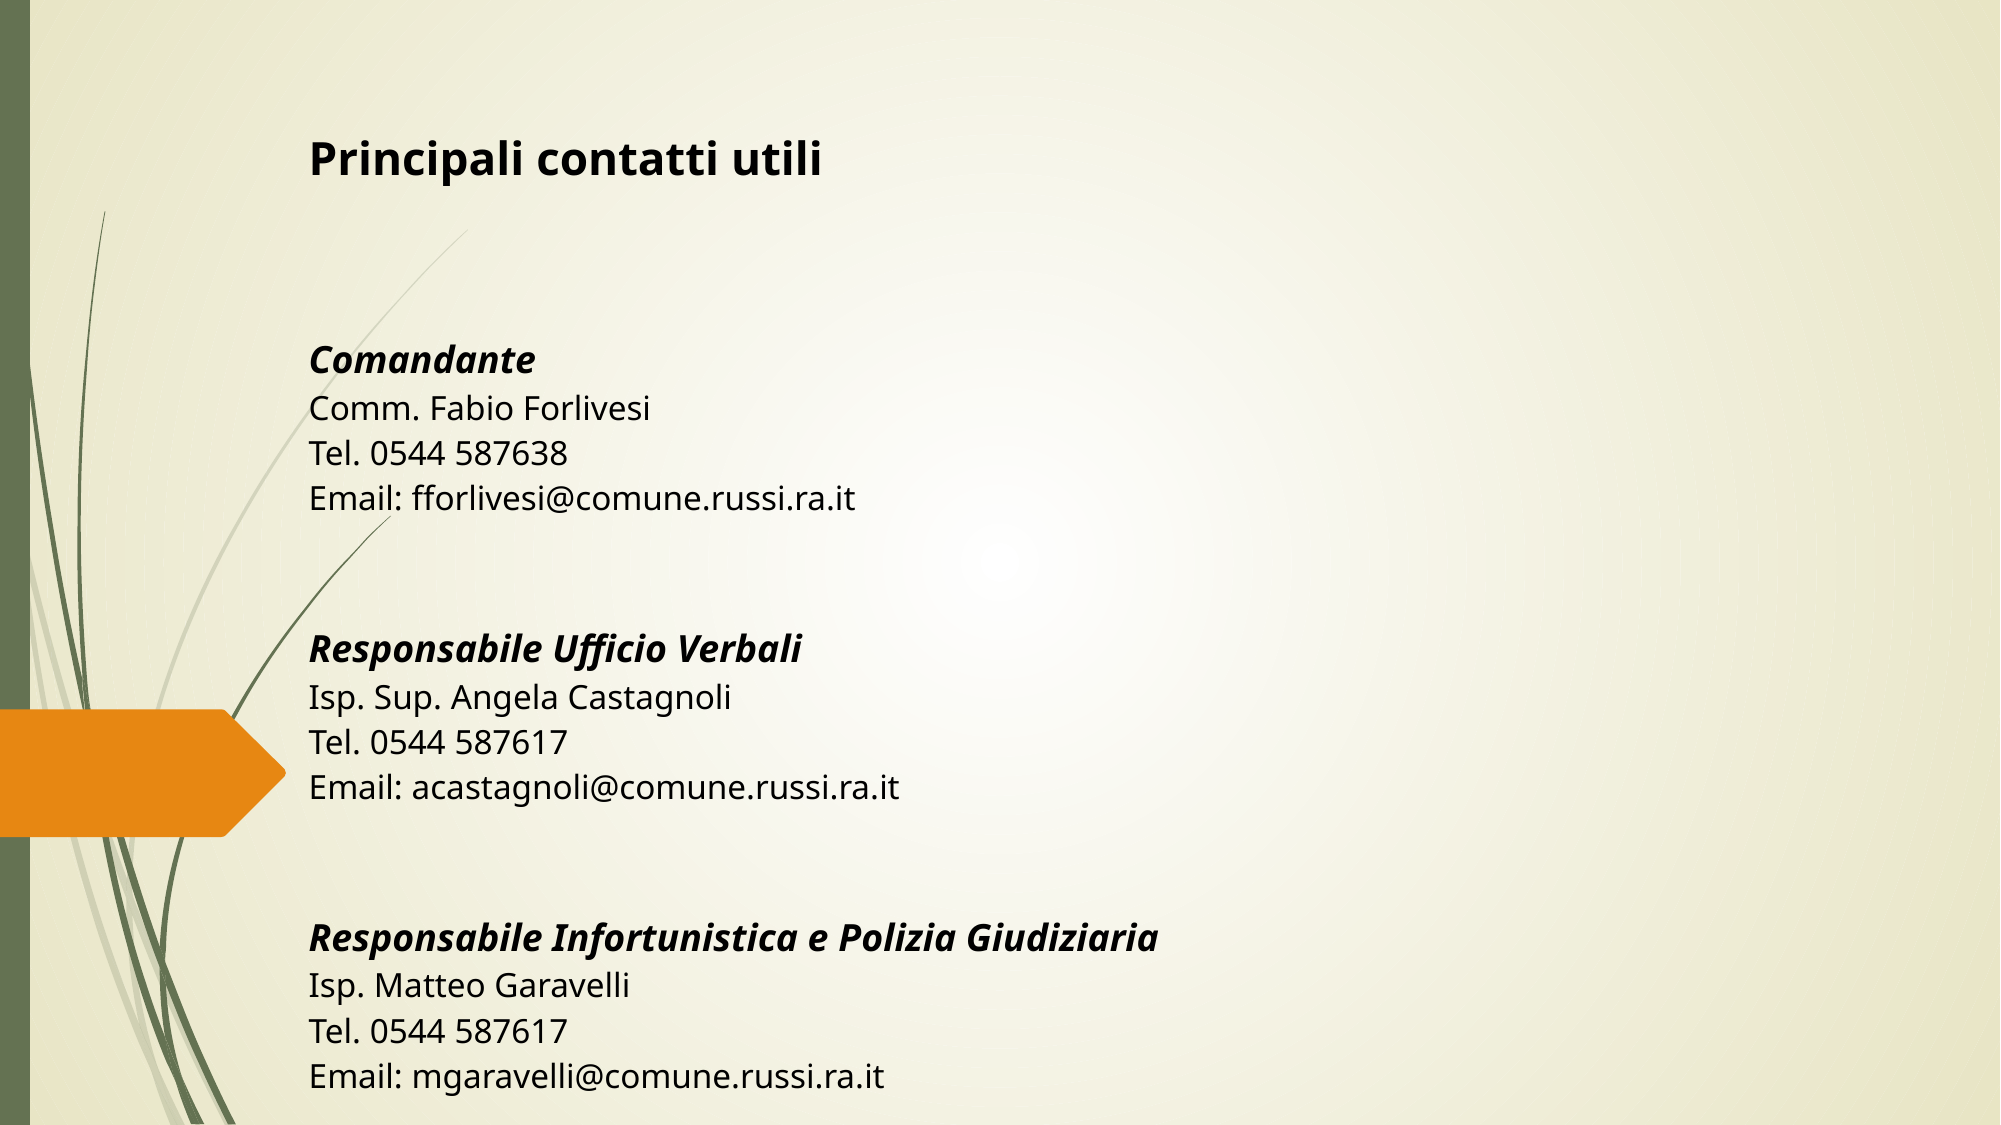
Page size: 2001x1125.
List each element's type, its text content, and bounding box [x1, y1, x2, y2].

text_box Comandante Comm. Fabio Forlivesi Tel. 0544 587638 Email: fforlivesi@comune.russi.ra.it Responsabile Ufficio Verbali Isp. Sup. Angela Castagnoli Tel. 0544 587617 Email: acastagnoli@comune.russi.ra.it Responsabile Infortunistica e Polizia Giudiziaria Isp. Matteo Garavelli Tel. 0544 587617 Email: mgaravelli@comune.russi.ra.it [293, 224, 1375, 1012]
text_box Principali contatti utili [293, 119, 1900, 190]
